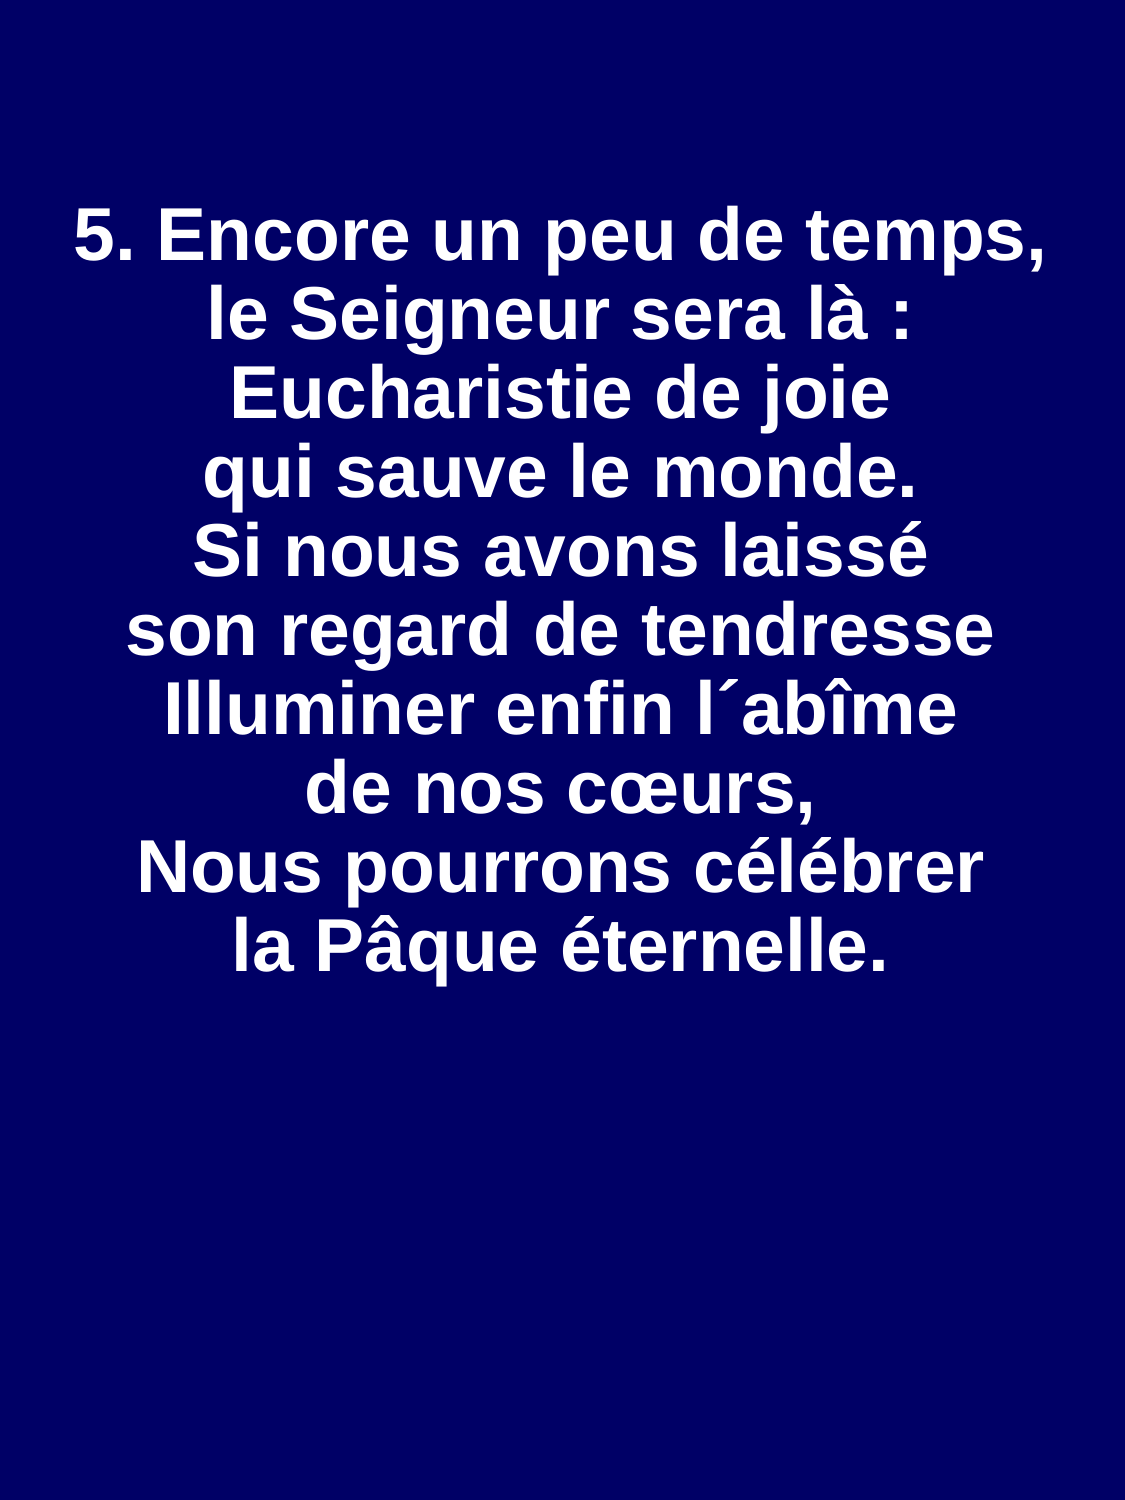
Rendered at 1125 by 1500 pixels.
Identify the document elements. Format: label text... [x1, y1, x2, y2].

text_box 5. Encore un peu de temps, le Seigneur sera là : Eucharistie de joie qui sauve le monde. Si nous avons laissé son regard de tendresse Illuminer enfin l´abîme de nos cœurs, Nous pourrons célébrer la Pâque éternelle. [11, 35, 1111, 1441]
